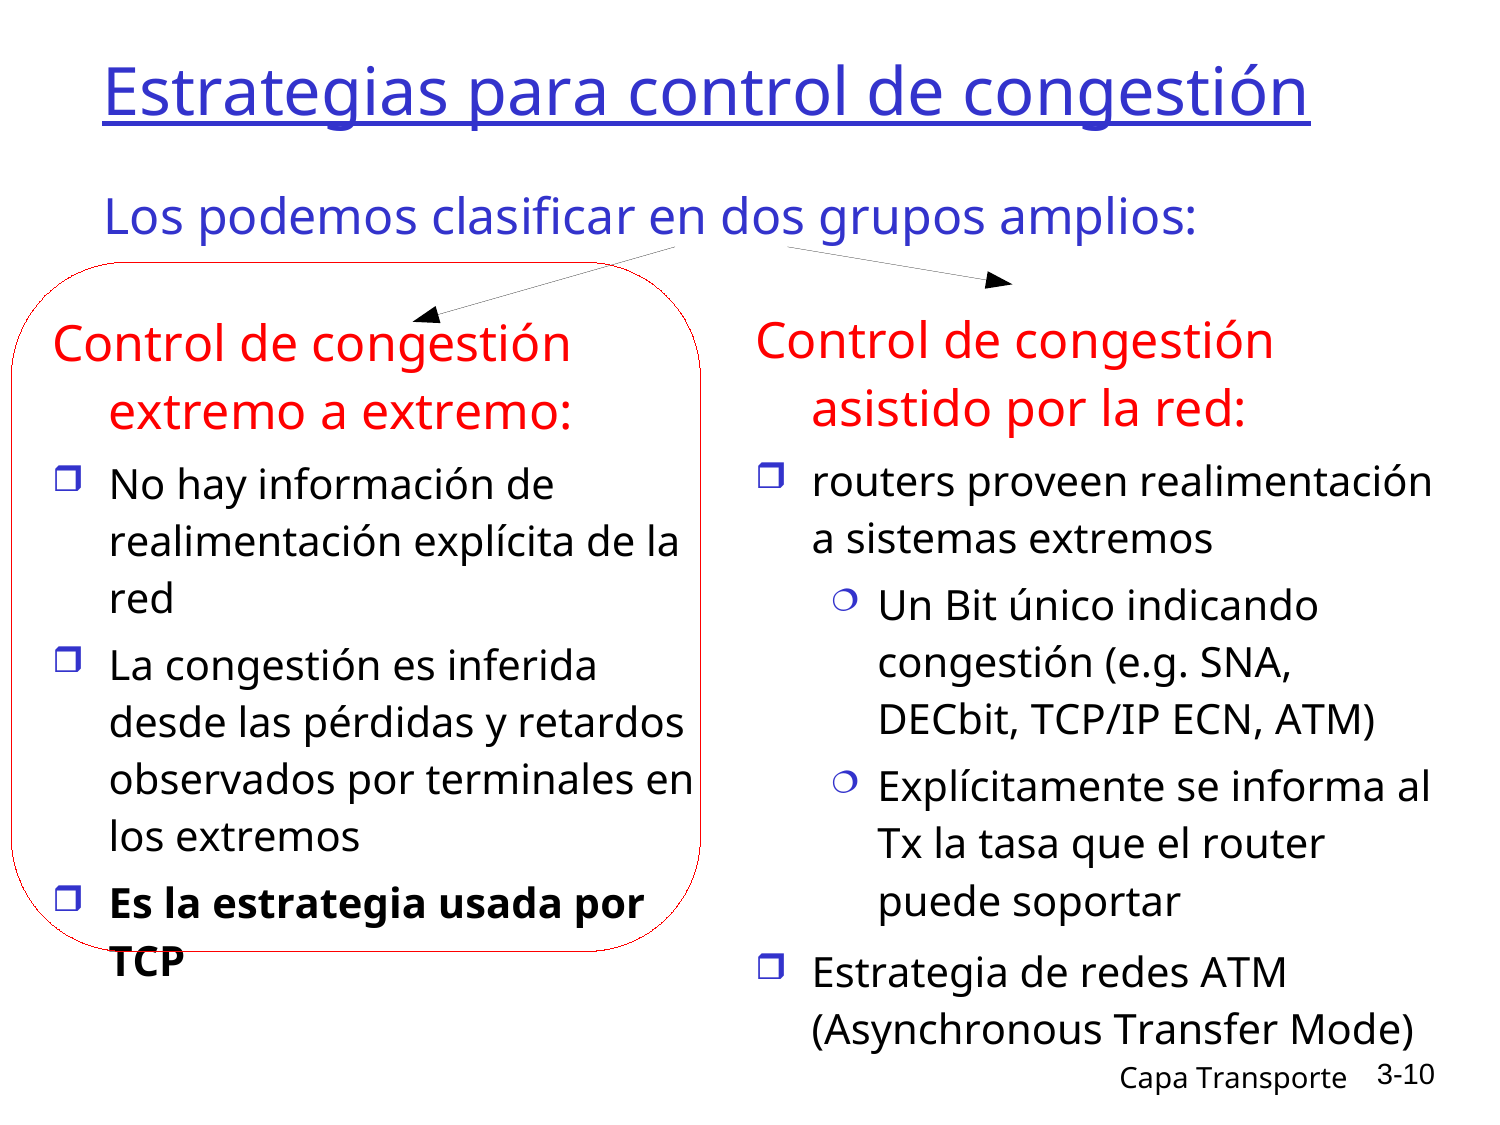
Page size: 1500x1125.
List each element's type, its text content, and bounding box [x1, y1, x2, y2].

list Control de congestión asistido por la red: routers proveen realimentación a sistemas extremos Un Bit único indicando congestión (e.g. SNA, DECbit, TCP/IP ECN, ATM) Explícitamente se informa al Tx la tasa que el router puede soportar Estrategia de redes ATM (Asynchronous Transfer Mode) [740, 296, 1450, 1064]
list Control de congestión extremo a extremo: No hay información de realimentación explícita de la red La congestión es inferida desde las pérdidas y retardos observados por terminales en los extremos Es la estrategia usada por TCP [37, 299, 740, 925]
title Estrategias para control de congestión [87, 0, 1463, 184]
text_box Los podemos clasificar en dos grupos amplios: [89, 173, 1316, 264]
